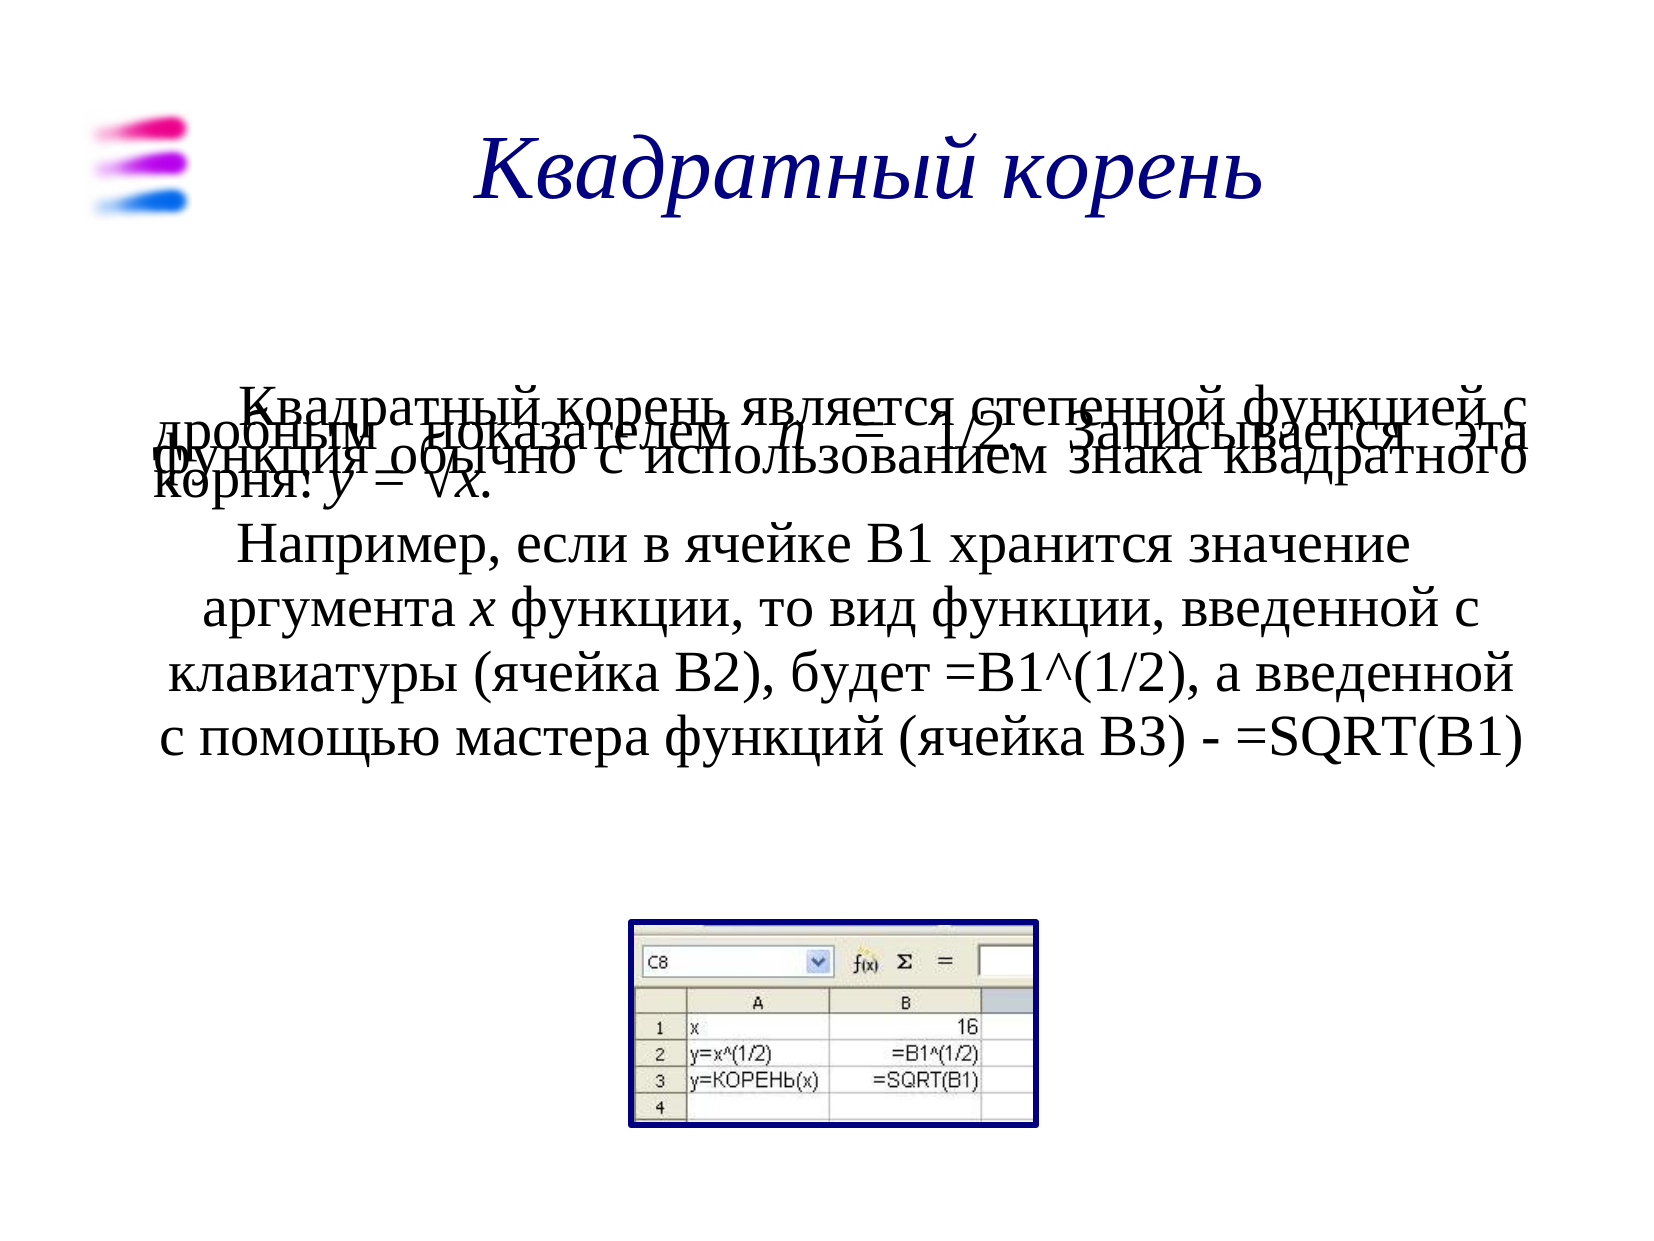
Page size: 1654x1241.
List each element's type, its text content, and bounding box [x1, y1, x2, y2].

picture [633, 925, 1034, 1123]
subtitle Квадратный корень является степенной функцией с дробным показателем п = 1/2. Записывается эта функция обычно с использованием знака квадратного корня: у = √х. Например, если в ячейке В1 хранится значение аргумента х функции, то вид функции, введенной с клавиатуры (ячейка В2), будет =В1^(1/2), а введенной с помощью мастера функций (ячейка ВЗ) - =SQRT(В1) [118, 207, 1531, 975]
title Квадратный корень [209, 71, 1531, 207]
picture [83, 110, 192, 224]
